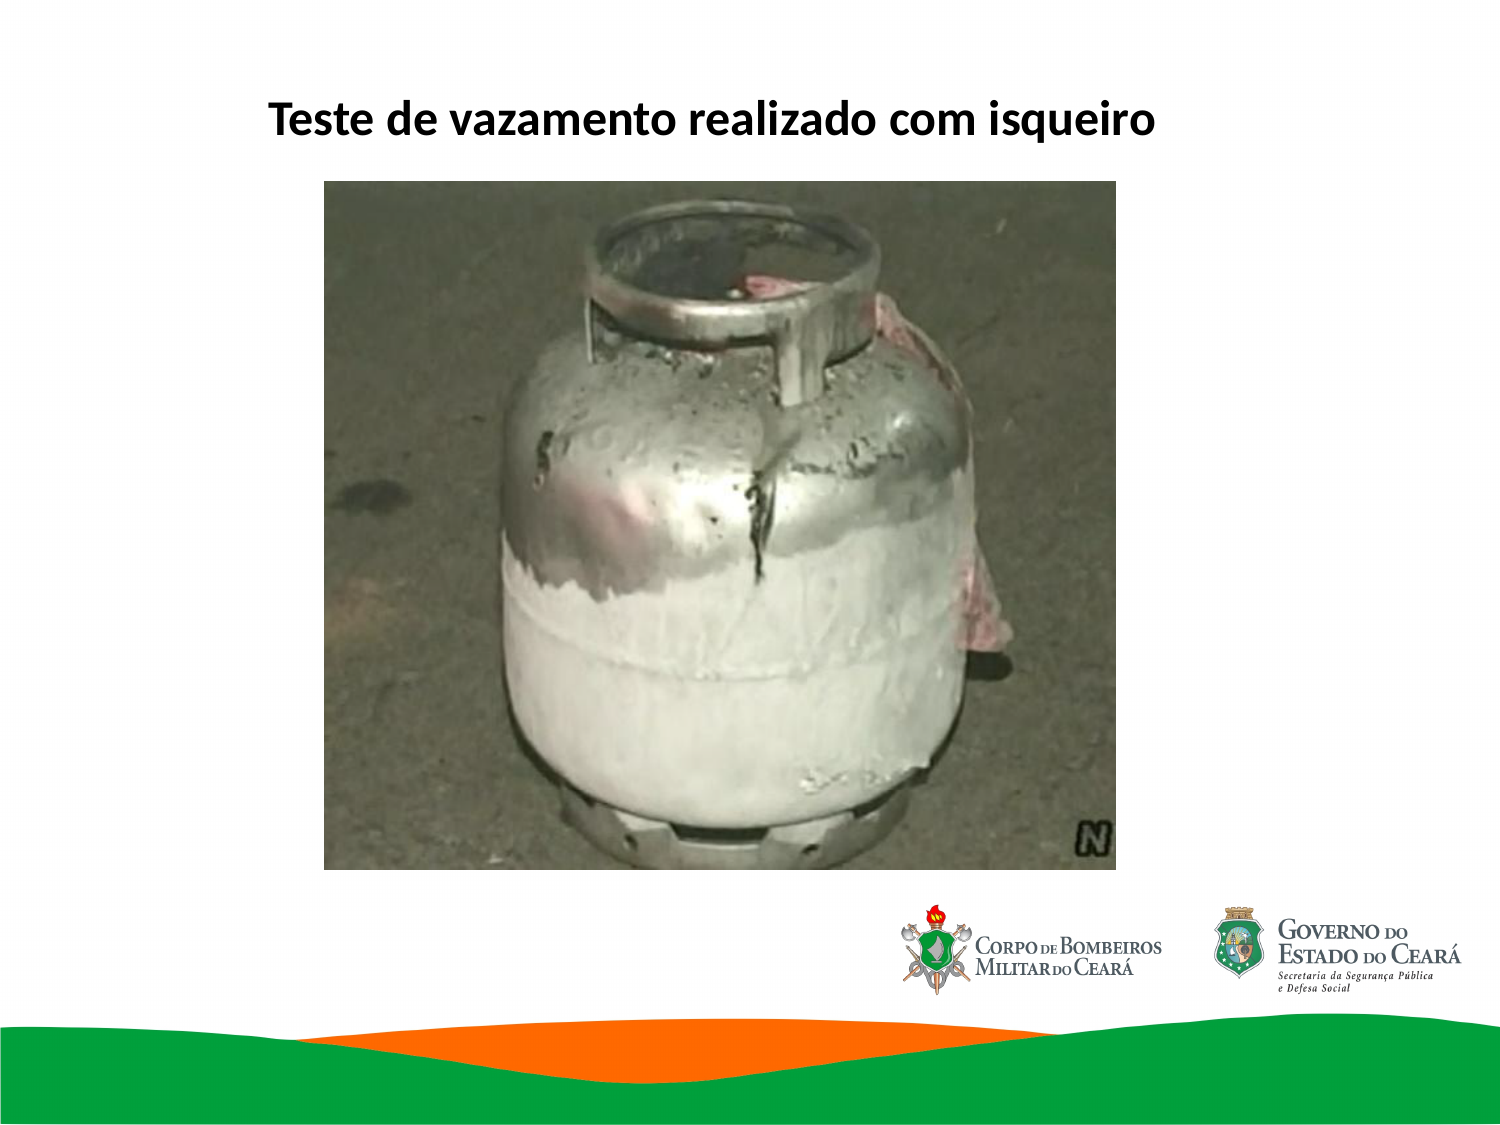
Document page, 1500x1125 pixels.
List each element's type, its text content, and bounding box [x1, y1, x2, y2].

text_box Teste de vazamento realizado com isqueiro [253, 78, 1187, 153]
picture [0, 0, 1500, 1125]
